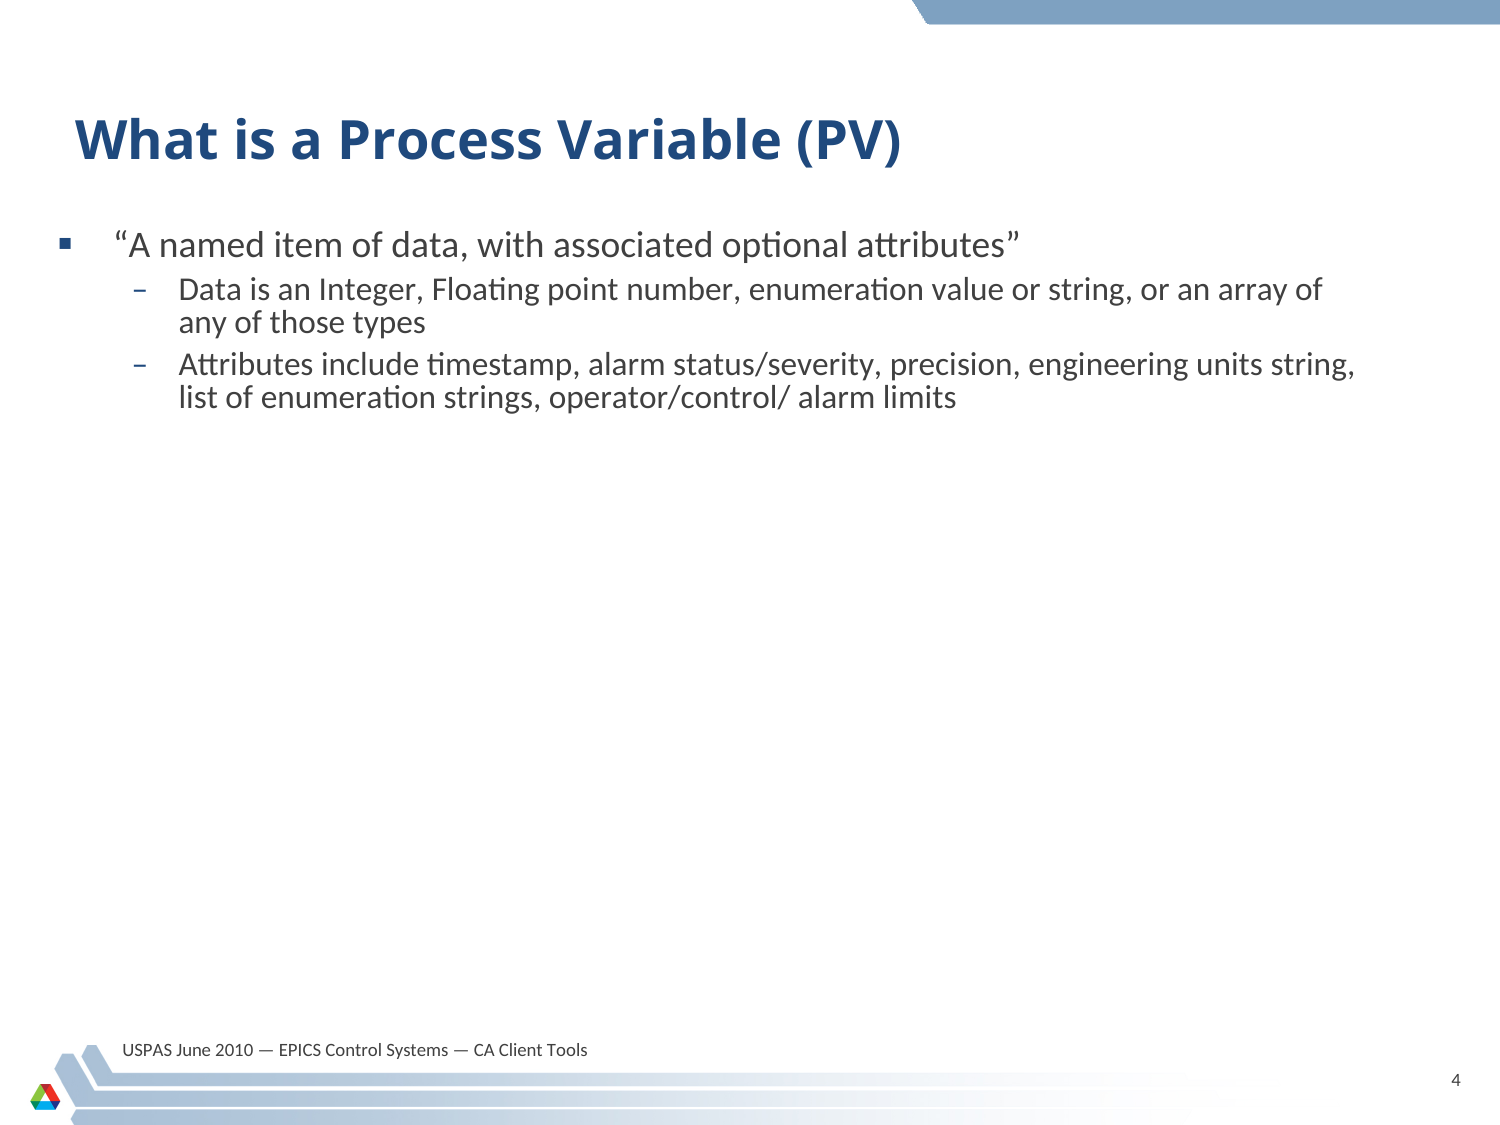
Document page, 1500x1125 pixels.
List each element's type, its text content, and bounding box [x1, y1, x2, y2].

picture [0, 0, 1500, 26]
list “A named item of data, with associated optional attributes” Data is an Integer, Floating point number, enumeration value or string, or an array of any of those types Attributes include timestamp, alarm status/severity, precision, engineering units string, list of enumeration strings, operator/control/ alarm limits [56, 229, 1359, 725]
picture [0, 1037, 1500, 1125]
title What is a Process Variable (PV) [75, 45, 1426, 233]
